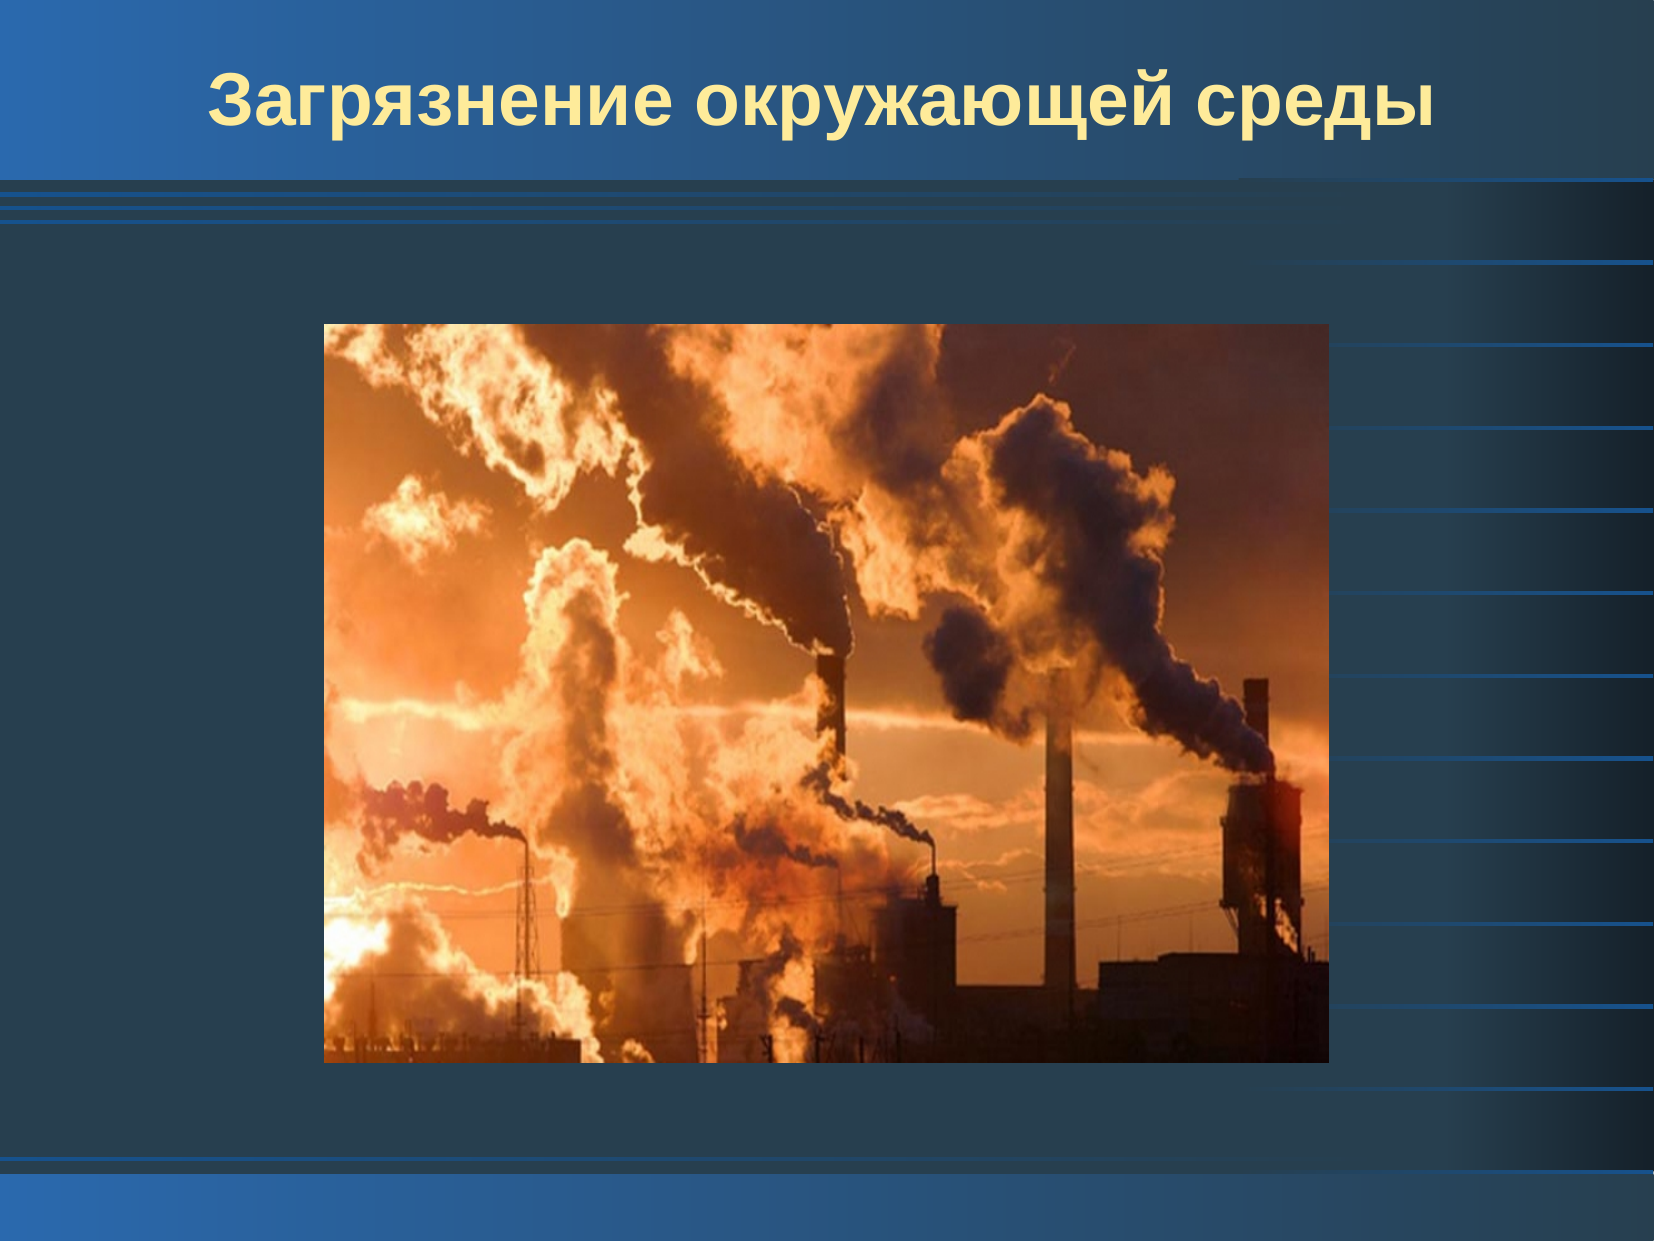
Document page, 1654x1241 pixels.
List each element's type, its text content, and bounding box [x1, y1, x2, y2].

title Загрязнение окружающей среды [91, 27, 1553, 166]
chart [123, 247, 1530, 639]
picture [324, 324, 1329, 1063]
